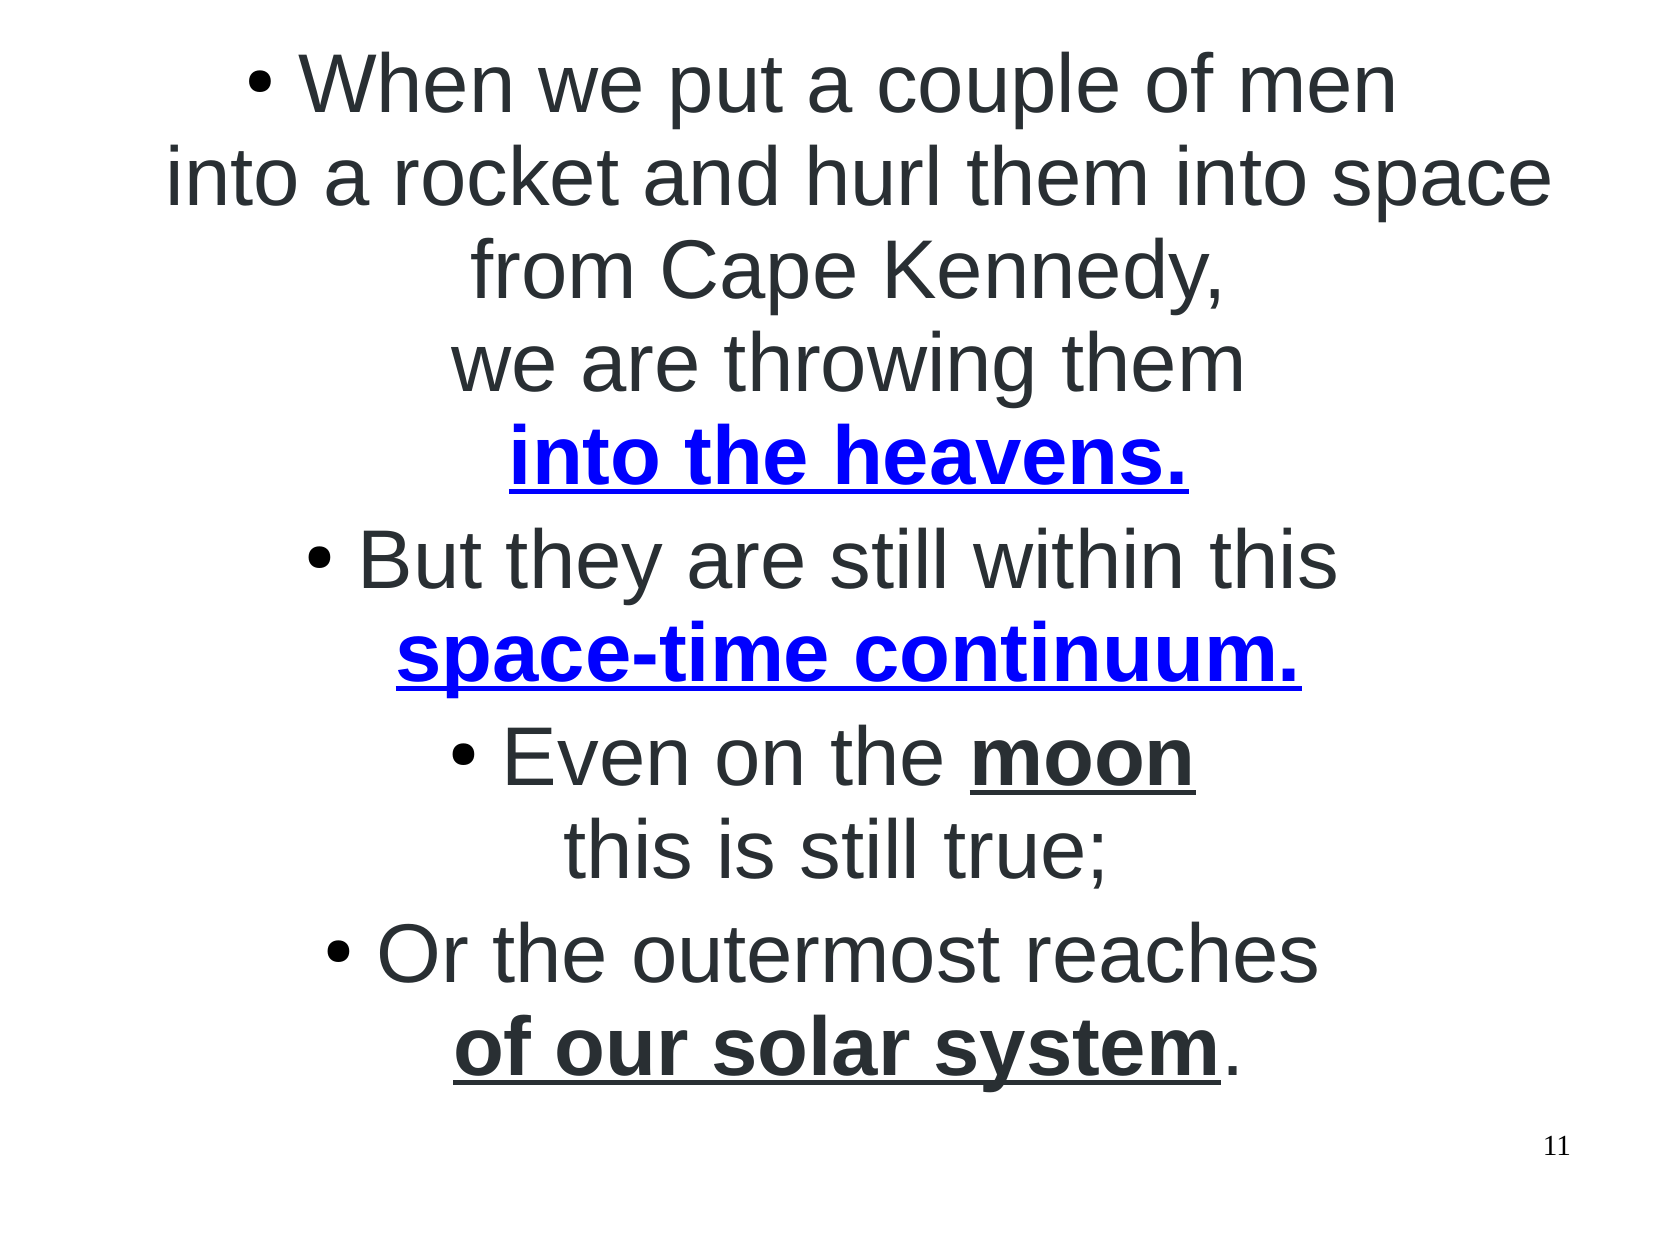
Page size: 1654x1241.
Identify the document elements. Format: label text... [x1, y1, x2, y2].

list When we put a couple of men into a rocket and hurl them into space from Cape Kennedy, we are throwing them into the heavens. But they are still within this space-time continuum. Even on the moon this is still true; Or the outermost reaches of our solar system. [37, 37, 1613, 1238]
